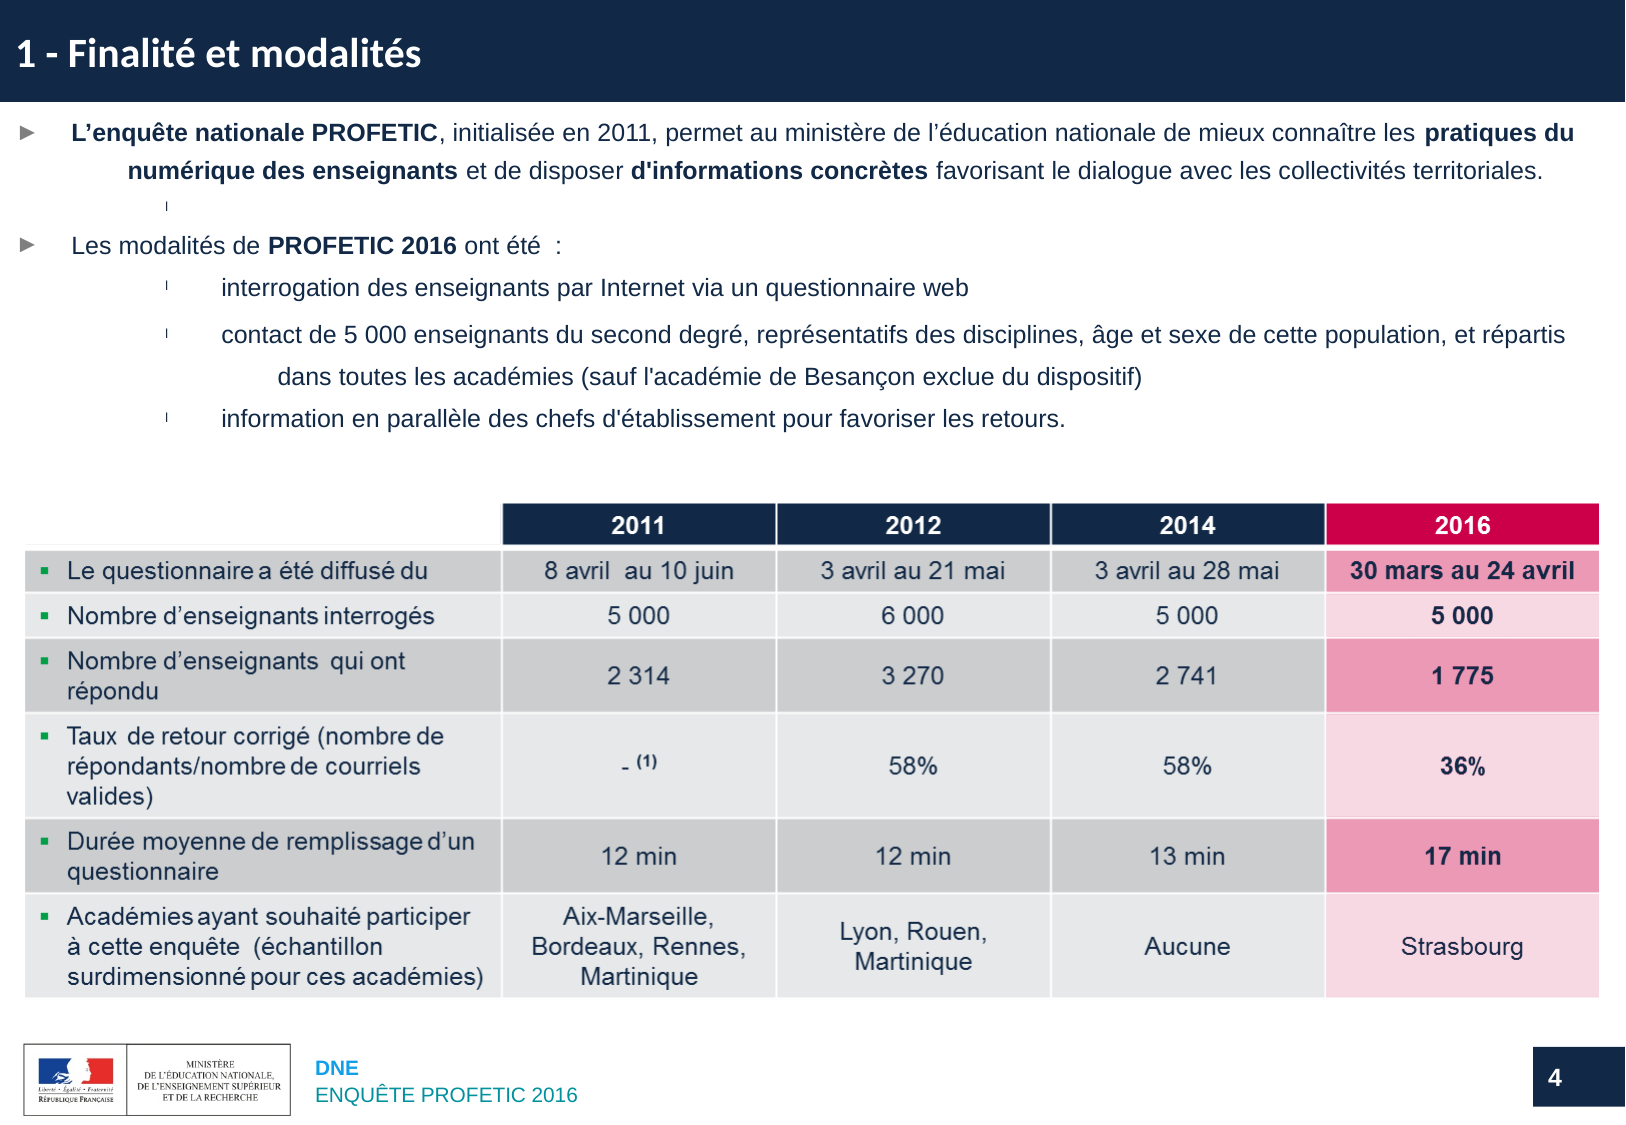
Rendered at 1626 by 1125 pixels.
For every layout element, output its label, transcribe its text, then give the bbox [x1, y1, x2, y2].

picture [24, 502, 1600, 1006]
text_box 4 [1533, 1046, 1625, 1107]
title 1 - Finalité et modalités [0, 0, 1625, 102]
list L’enquête nationale PROFETIC, initialisée en 2011, permet au ministère de l’éducation nationale de mieux connaître les pratiques du numérique des enseignants et de disposer d'informations concrètes favorisant le dialogue avec les collectivités territoriales. Les modalités de PROFETIC 2016 ont été : interrogation des enseignants par Internet via un questionnaire web contact de 5 000 enseignants du second degré, représentatifs des disciplines, âge et sexe de cette population, et répartis dans toutes les académies (sauf l'académie de Besançon exclue du dispositif) information en parallèle des chefs d'établissement pour favoriser les retours. [0, 102, 1625, 457]
